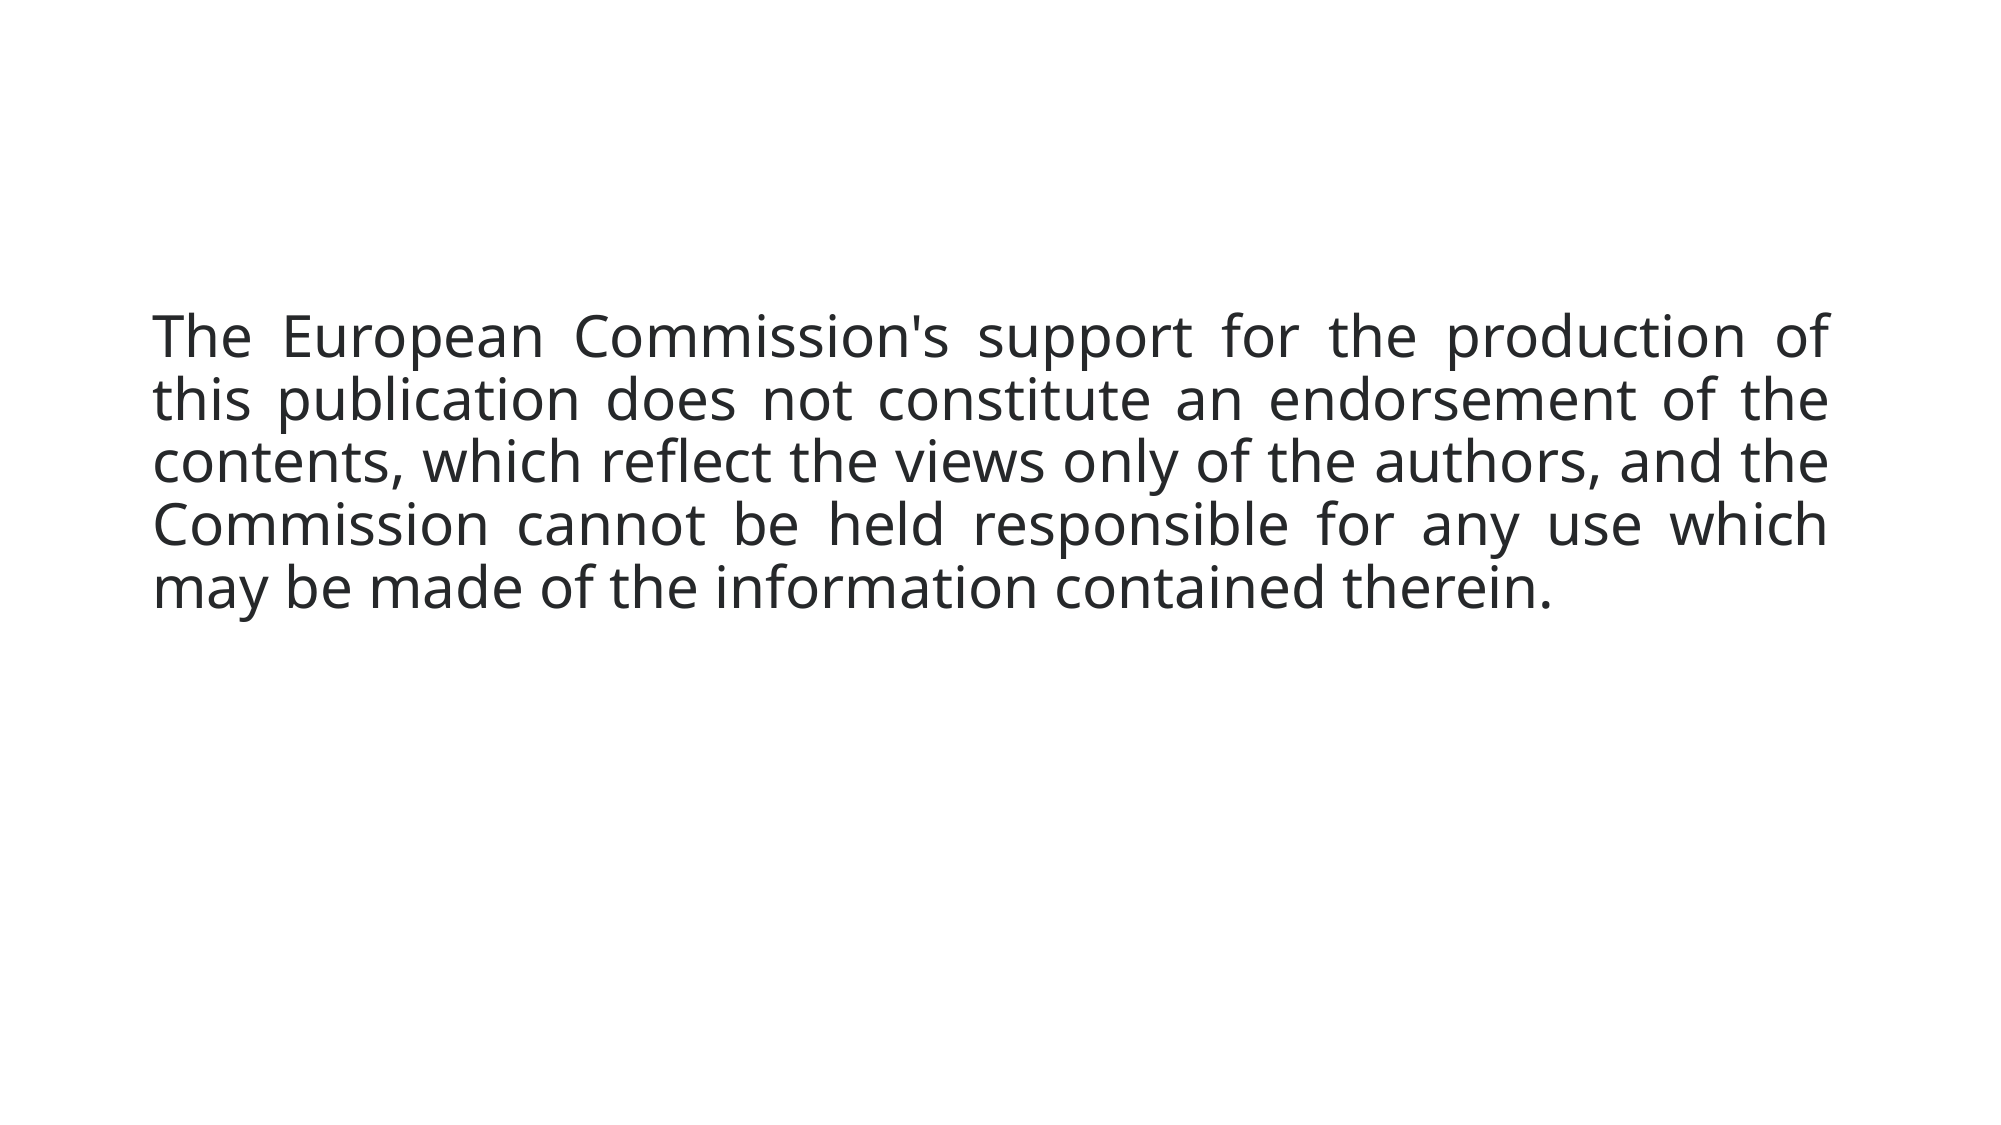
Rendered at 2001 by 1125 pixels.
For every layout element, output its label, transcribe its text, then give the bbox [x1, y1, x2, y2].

list The European Commission's support for the production of this publication does not constitute an endorsement of the contents, which reflect the views only of the authors, and the Commission cannot be held responsible for any use which may be made of the information contained therein. [137, 299, 1863, 1014]
